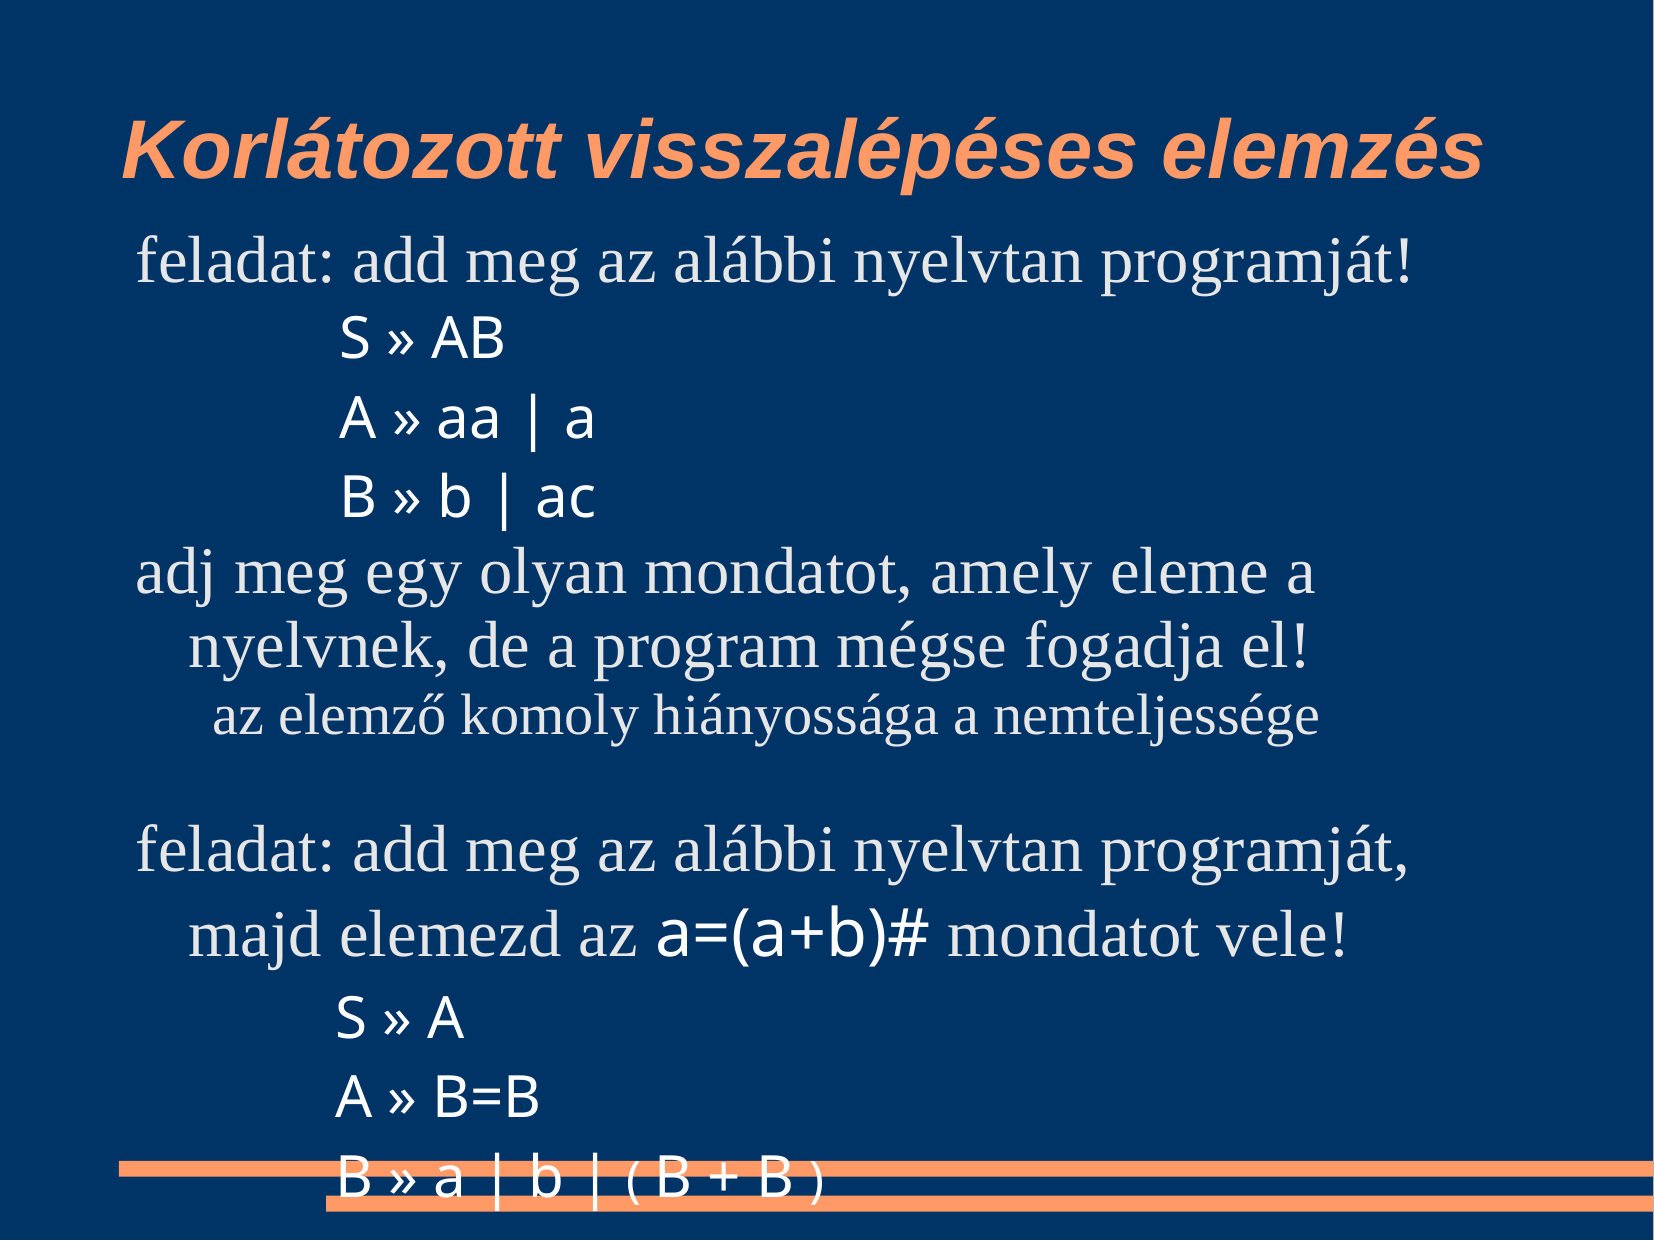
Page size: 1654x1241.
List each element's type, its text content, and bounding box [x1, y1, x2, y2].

title Korlátozott visszalépéses elemzés [121, 46, 1534, 222]
list feladat: add meg az alábbi nyelvtan programját! S » AB A » aa | a B » b | ac adj meg egy olyan mondatot, amely eleme a nyelvnek, de a program mégse fogadja el! az elemző komoly hiányossága a nemteljessége feladat: add meg az alábbi nyelvtan programját, majd elemezd az a=(a+b)# mondatot vele! S » A A » B=B B » a | b | ( B + B ) [118, 222, 1558, 1175]
